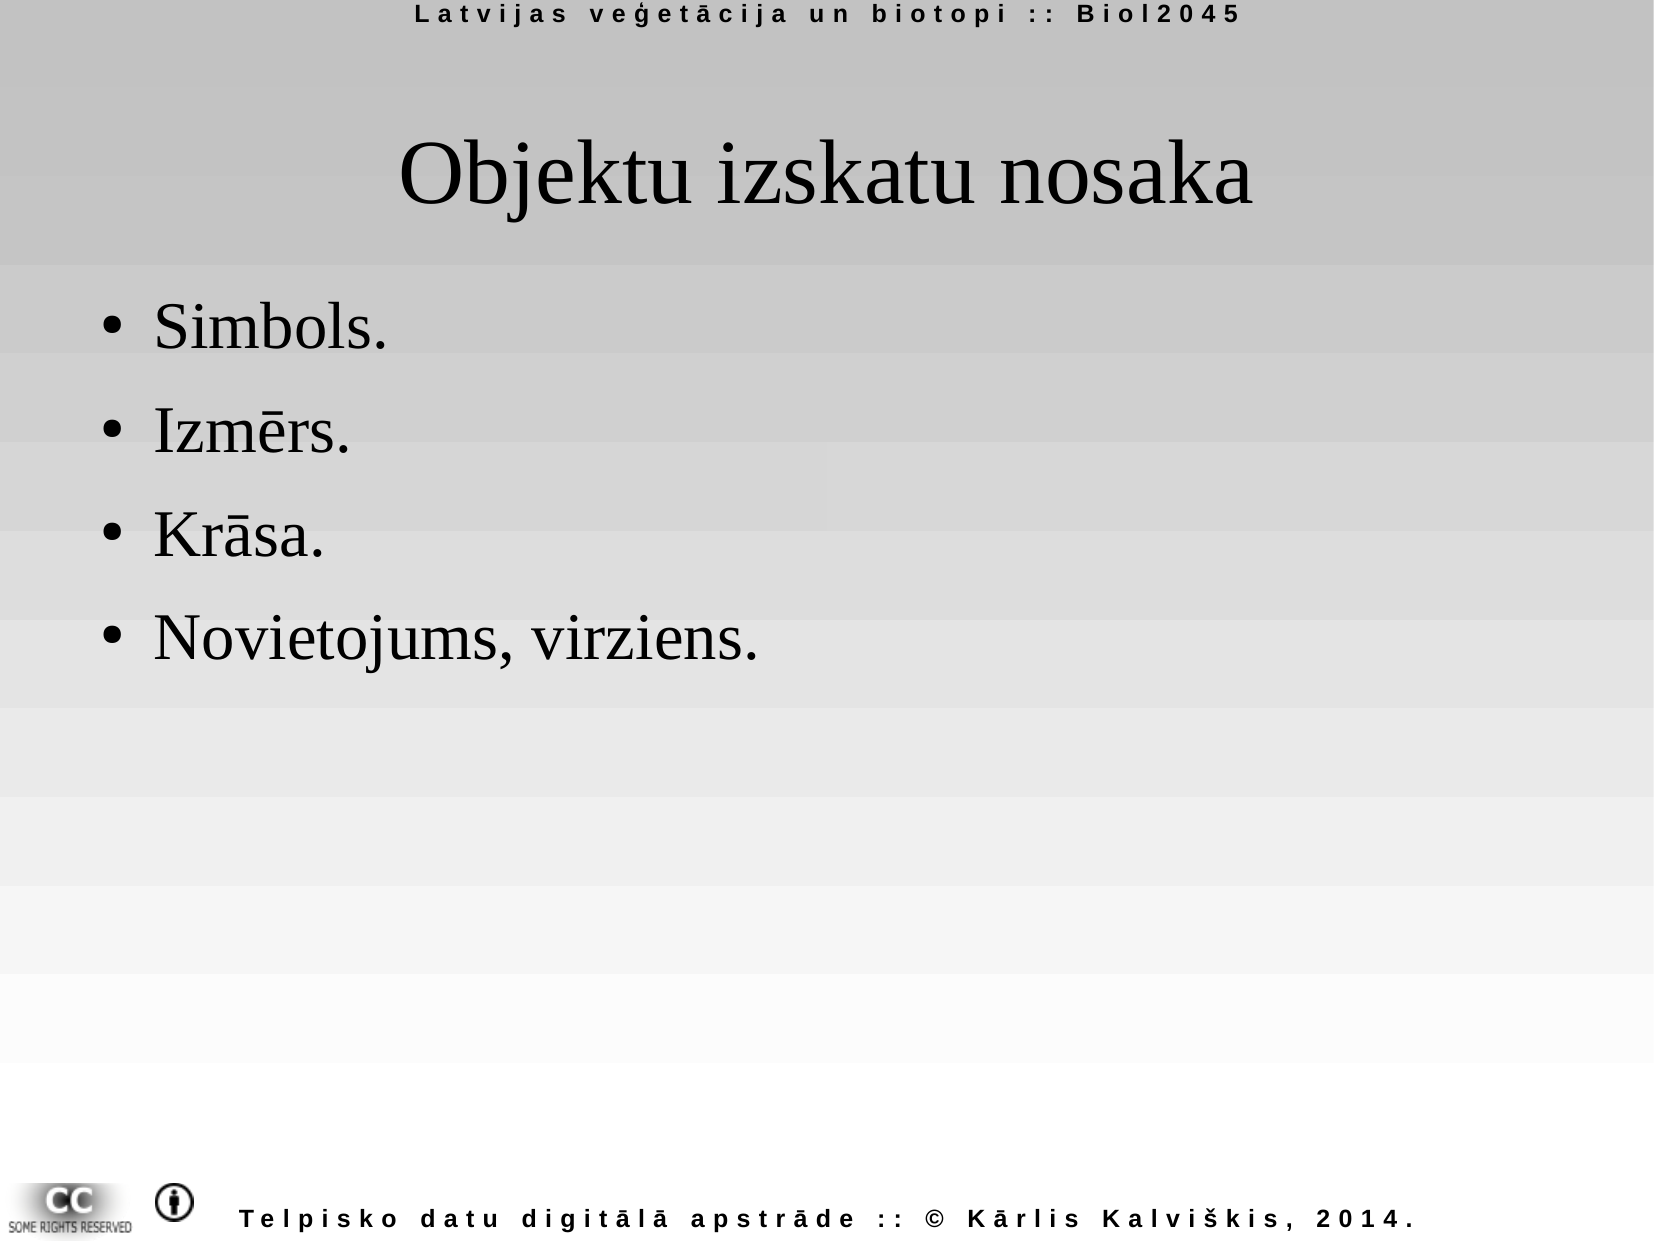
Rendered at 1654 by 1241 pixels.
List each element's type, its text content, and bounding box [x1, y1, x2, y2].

picture [0, 0, 1654, 1241]
title Objektu izskatu nosaka [29, 49, 1625, 296]
list Simbols. Izmērs. Krāsa. Novietojums, virziens. [82, 289, 1571, 1113]
